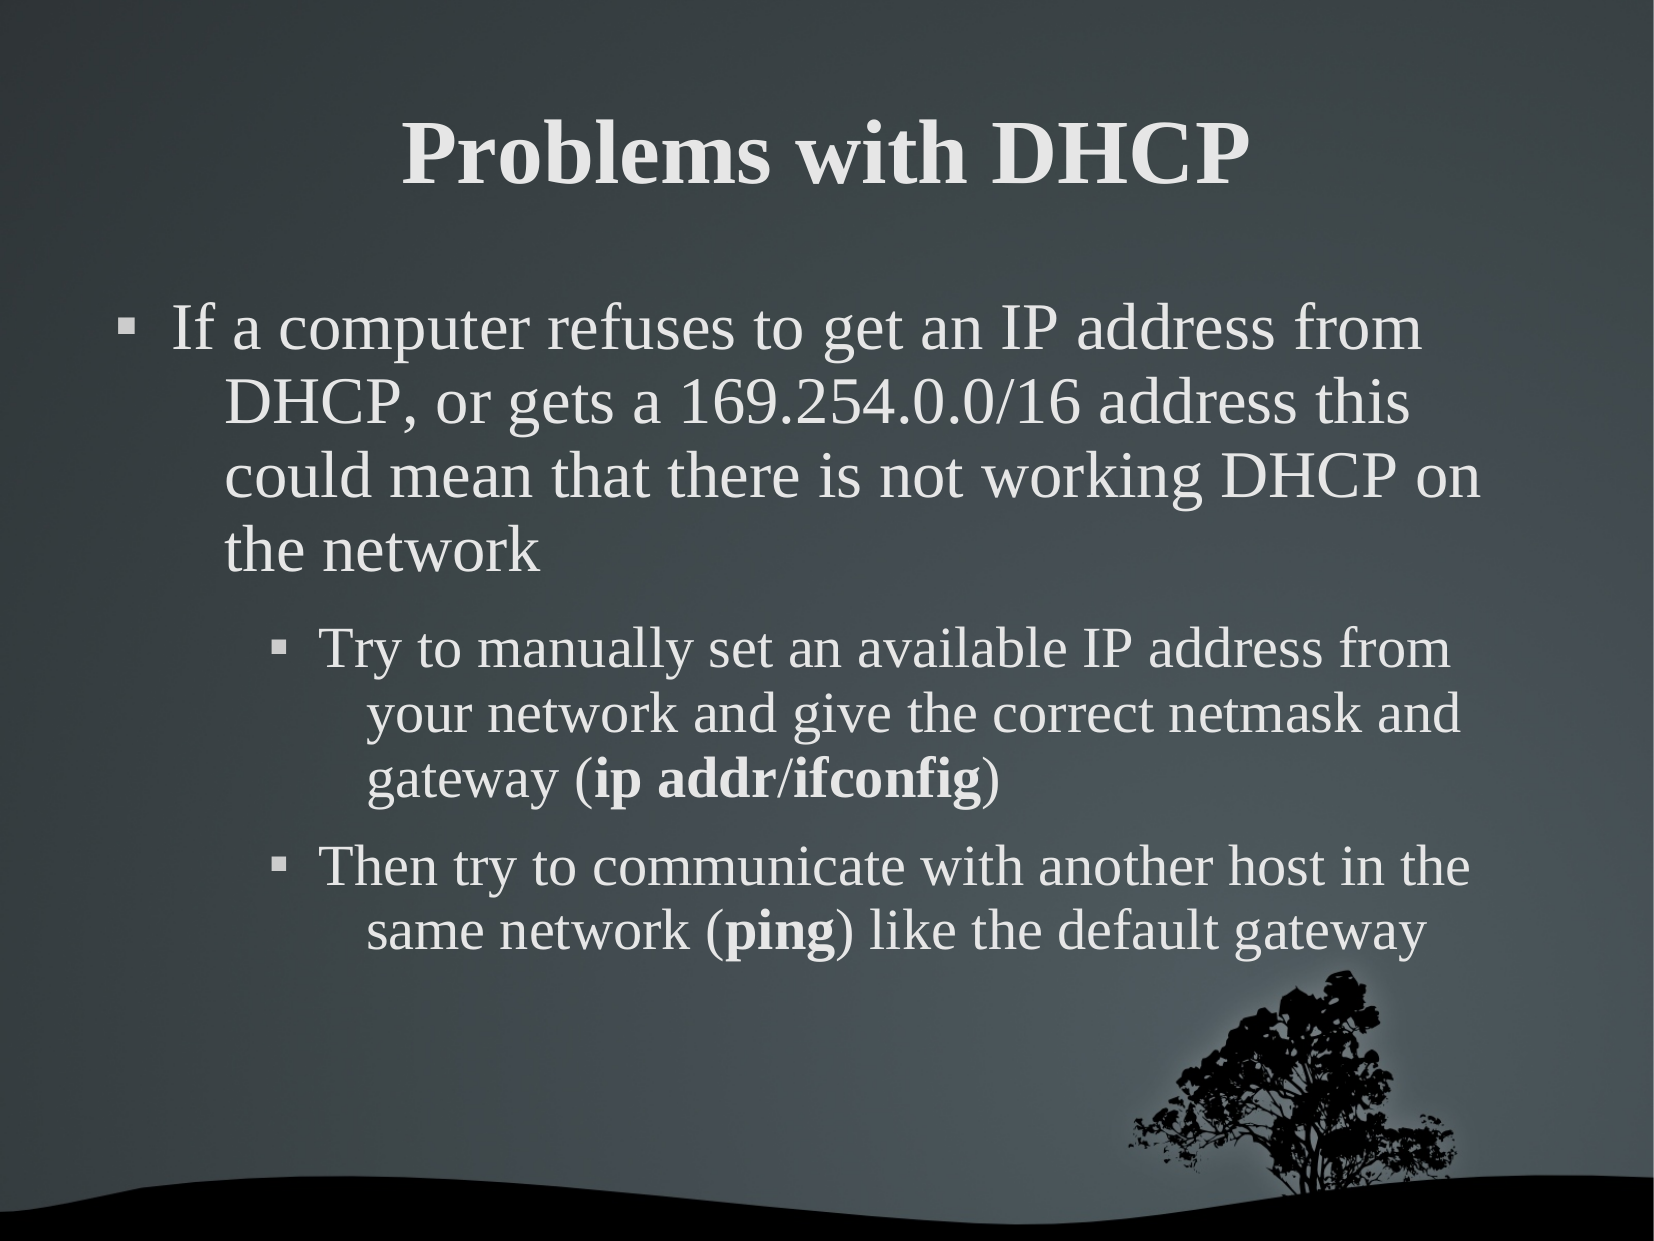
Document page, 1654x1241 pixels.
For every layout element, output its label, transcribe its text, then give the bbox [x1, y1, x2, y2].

list If a computer refuses to get an IP address from DHCP, or gets a 169.254.0.0/16 address this could mean that there is not working DHCP on the network Try to manually set an available IP address from your network and give the correct netmask and gateway (ip addr/ifconfig) Then try to communicate with another host in the same network (ping) like the default gateway [82, 290, 1571, 1111]
picture [0, 0, 1654, 1241]
title Problems with DHCP [82, 49, 1571, 257]
